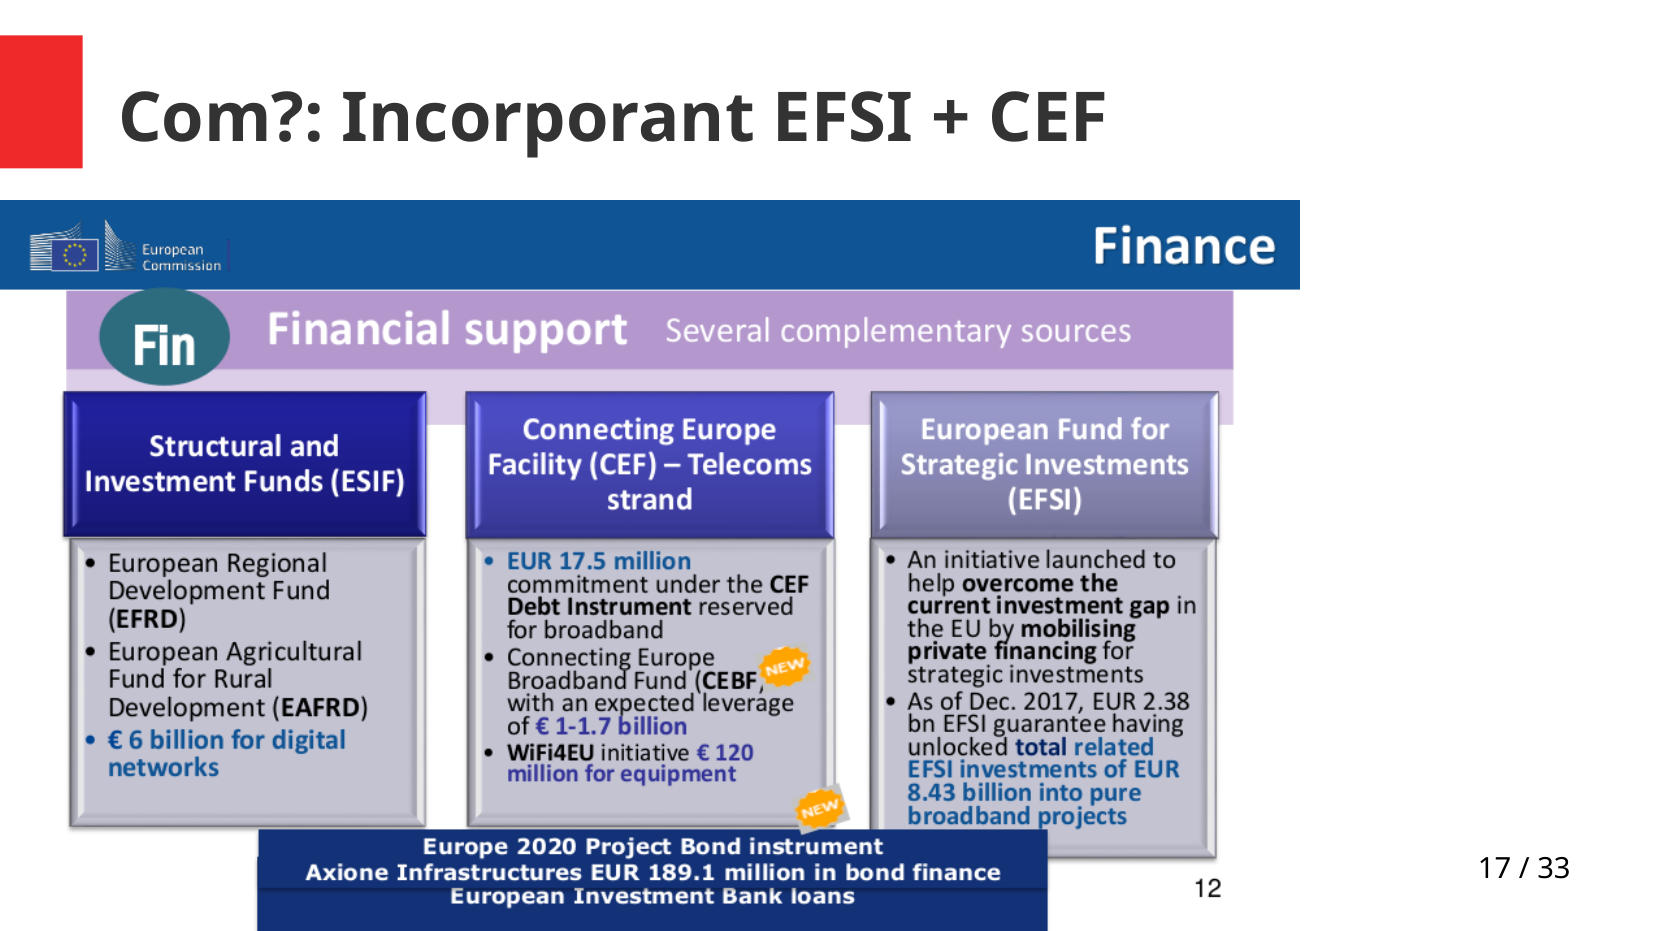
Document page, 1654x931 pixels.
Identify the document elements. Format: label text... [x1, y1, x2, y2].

title Com?: Incorporant EFSI + CEF [118, 37, 1571, 193]
picture [0, 200, 1300, 931]
